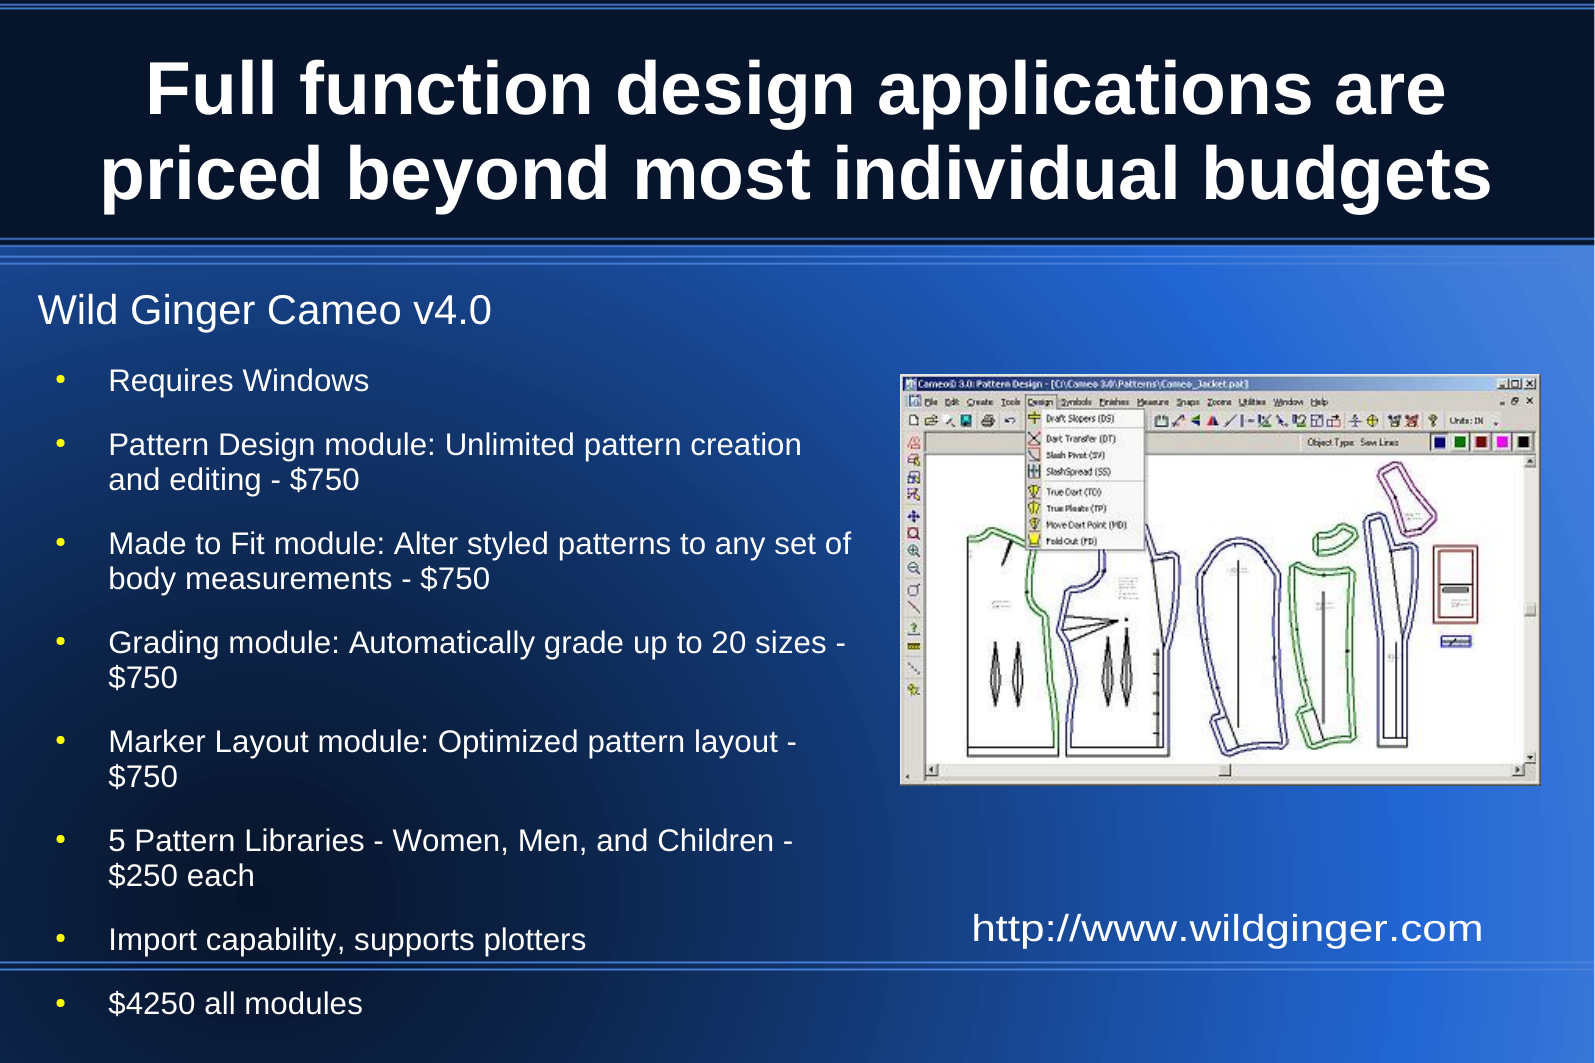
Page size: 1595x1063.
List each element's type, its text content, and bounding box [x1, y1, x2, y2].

title Full function design applications are priced beyond most individual budgets [79, 42, 1515, 220]
text_box http://www.wildginger.com [956, 900, 1501, 957]
picture [0, 0, 1595, 1063]
list Wild Ginger Cameo v4.0 Requires Windows Pattern Design module: Unlimited pattern creation and editing - $750 Made to Fit module: Alter styled patterns to any set of body measurements - $750 Grading module: Automatically grade up to 20 sizes - $750 Marker Layout module: Optimized pattern layout - $750 5 Pattern Libraries - Women, Men, and Children - $250 each Import capability, supports plotters $4250 all modules [37, 287, 863, 1051]
